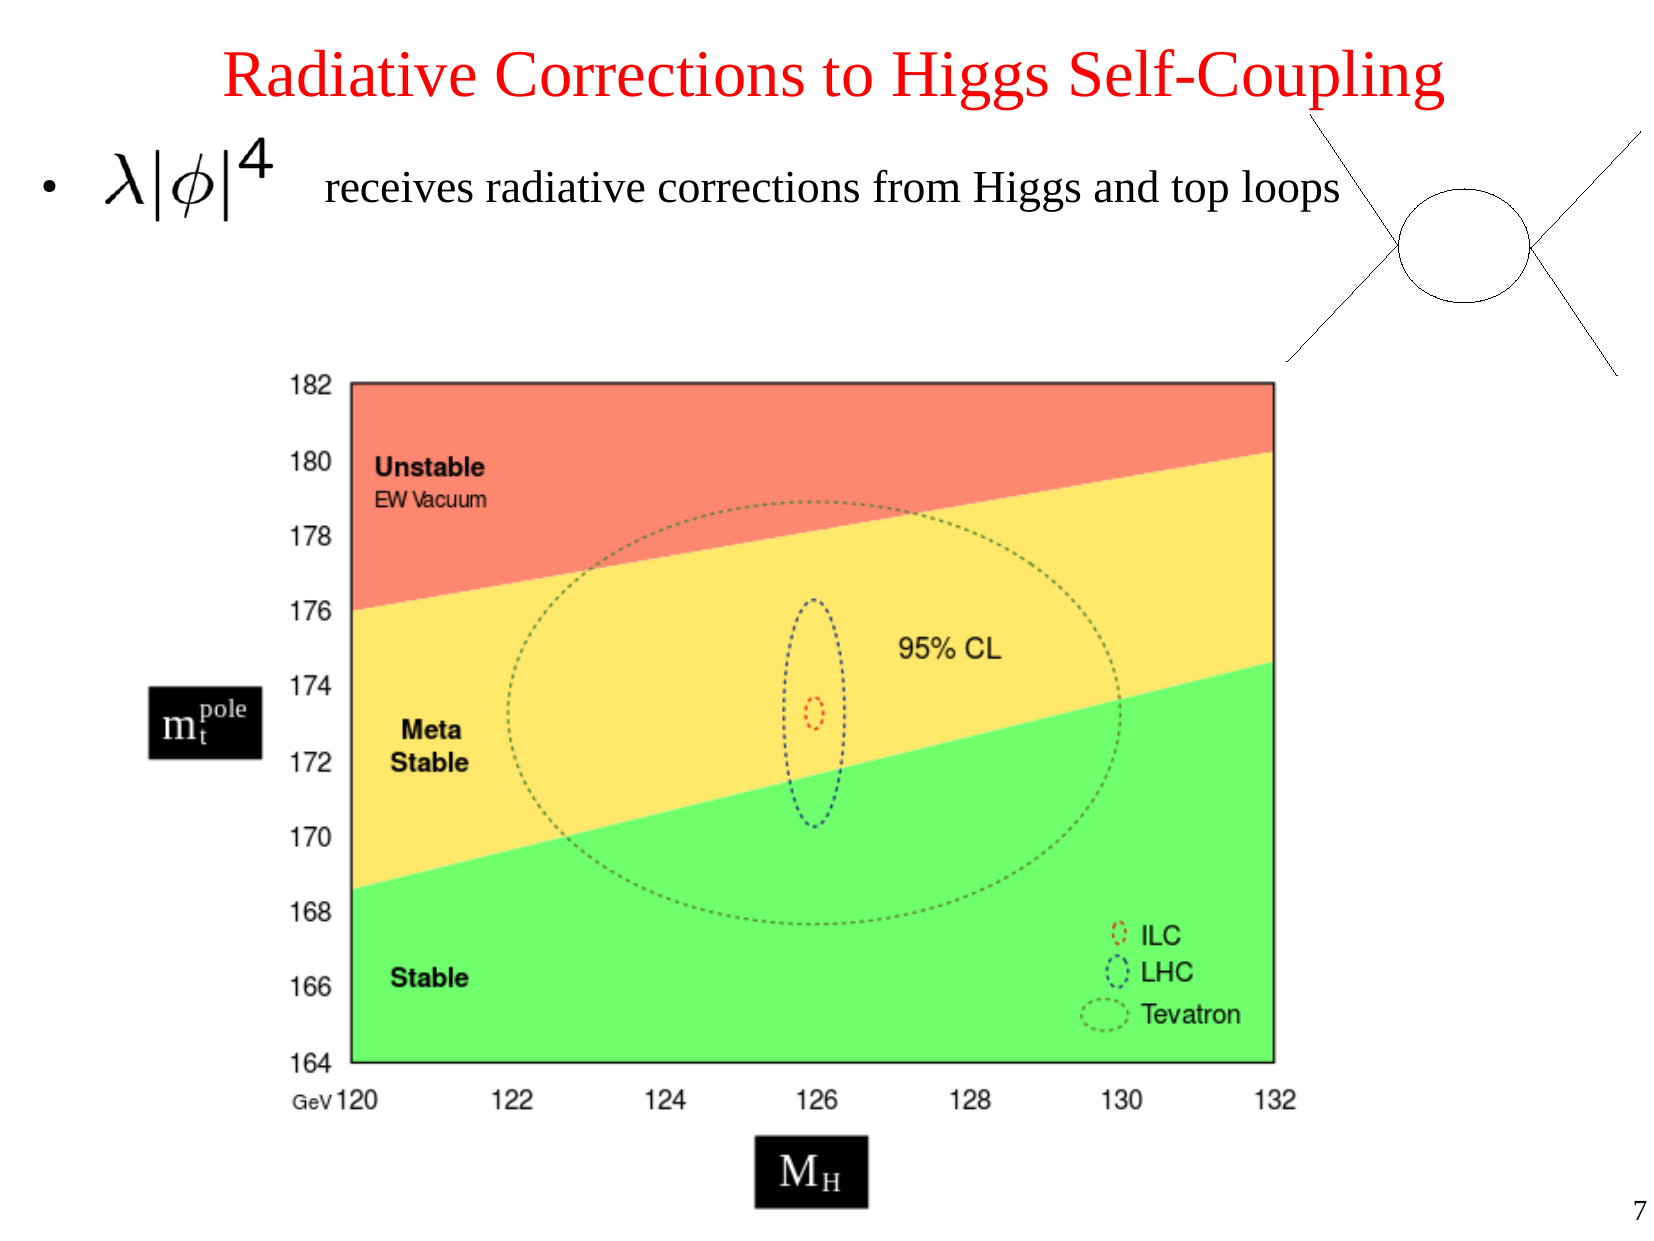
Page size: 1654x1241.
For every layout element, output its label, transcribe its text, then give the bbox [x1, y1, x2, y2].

list receives radiative corrections from Higgs and top loops [23, 162, 1654, 944]
title Radiative Corrections to Higgs Self-Coupling [128, 5, 1541, 144]
picture [100, 329, 1348, 1241]
picture [96, 137, 278, 226]
text_box [1398, 188, 1530, 303]
